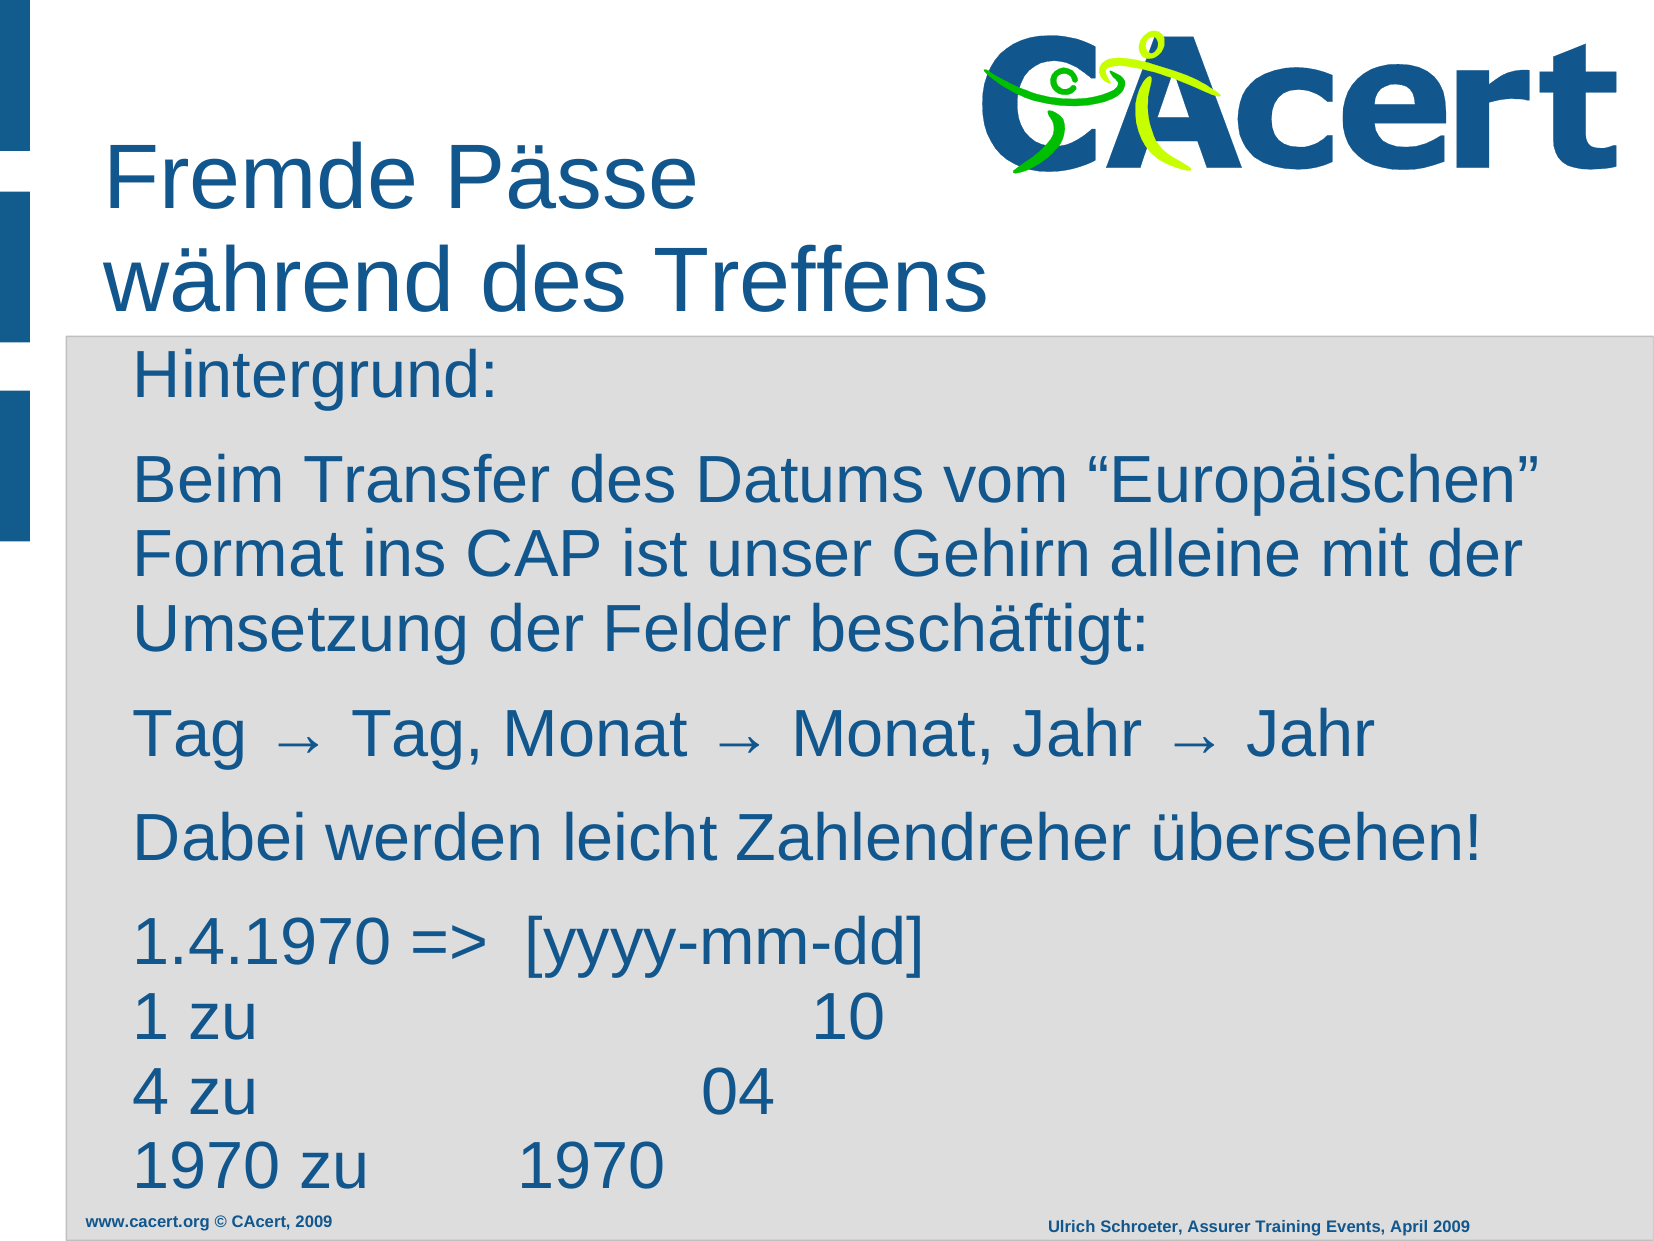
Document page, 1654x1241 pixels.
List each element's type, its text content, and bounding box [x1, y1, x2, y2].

text_box Fremde Pässe während des Treffens [88, 118, 1006, 339]
text_box Hintergrund: Beim Transfer des Datums vom “Europäischen” Format ins CAP ist unser Gehirn alleine mit der Umsetzung der Felder beschäftigt: Tag → Tag, Monat → Monat, Jahr → Jahr Dabei werden leicht Zahlendreher übersehen! 1.4.1970 => [yyyy-mm-dd] 1 zu 10 4 zu 04 1970 zu 1970 [118, 330, 1556, 1211]
